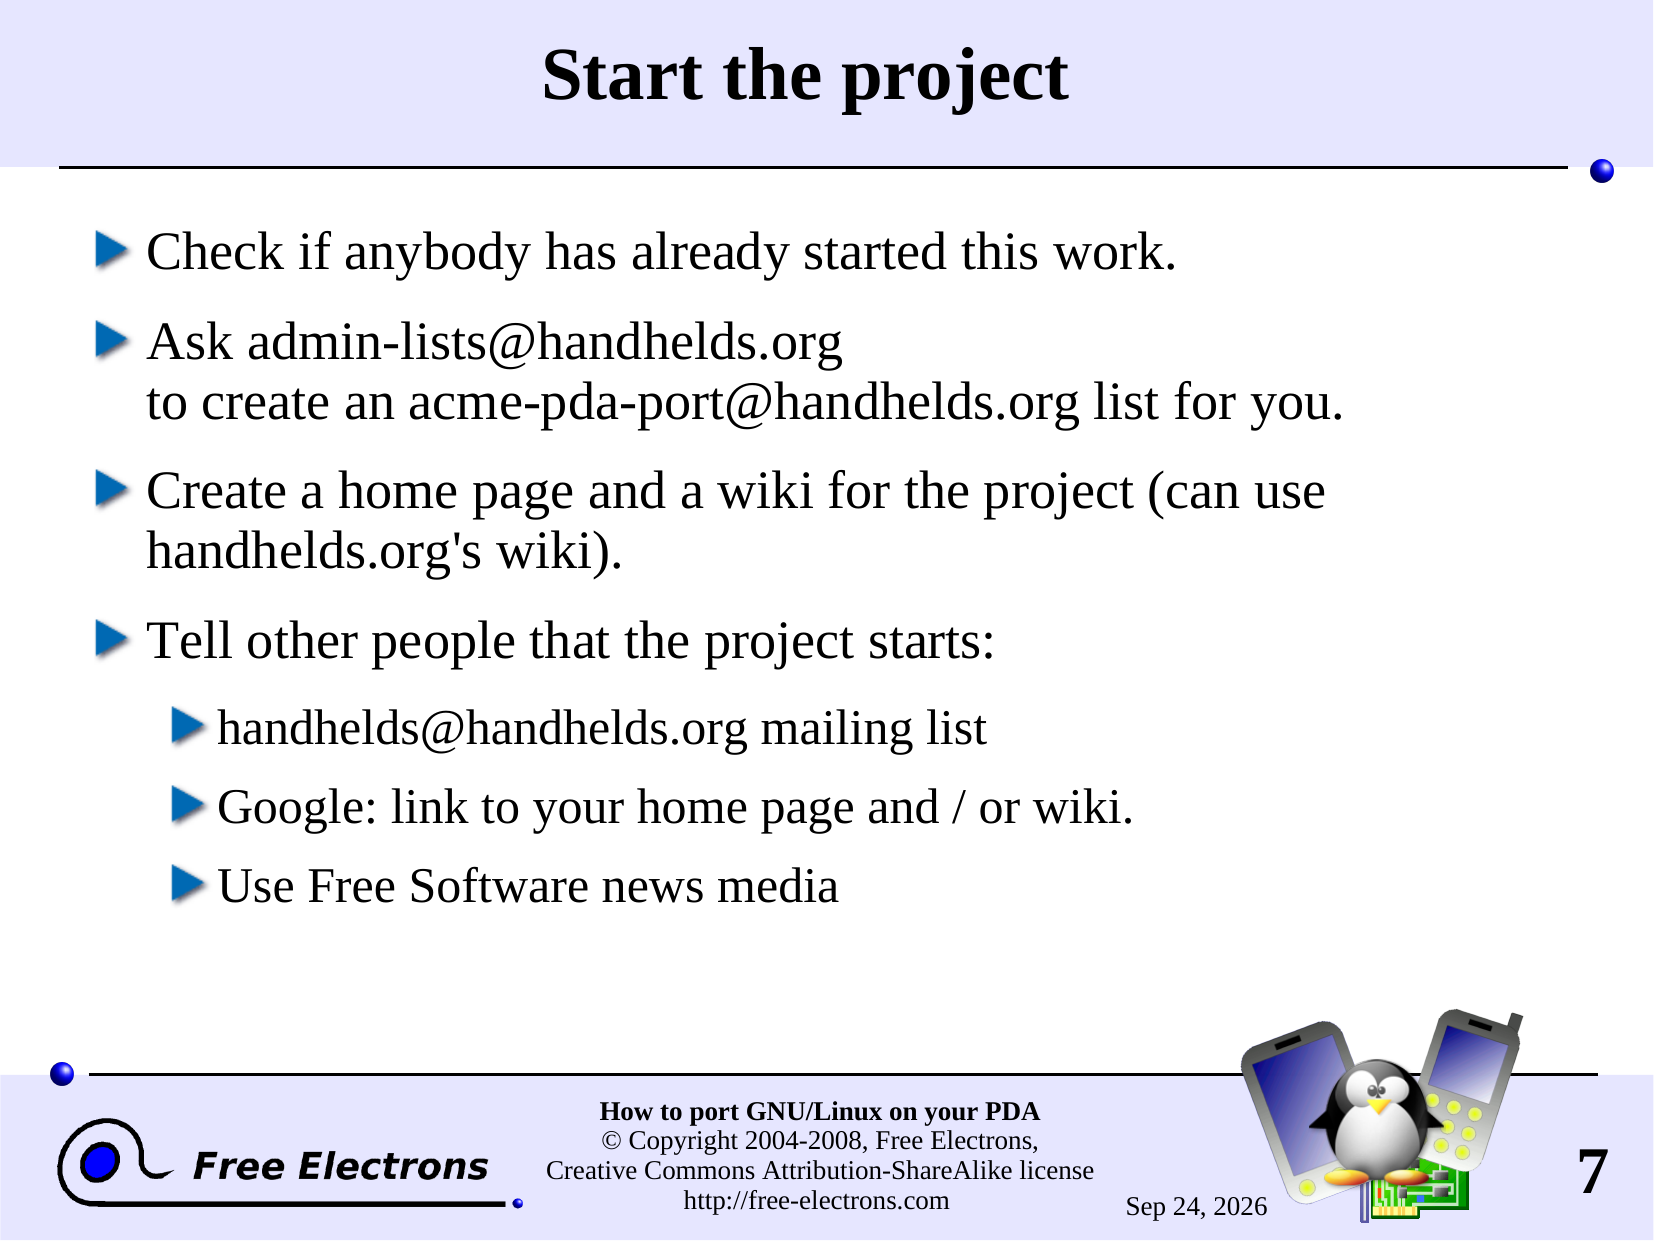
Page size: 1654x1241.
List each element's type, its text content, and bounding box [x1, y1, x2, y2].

picture [1243, 1003, 1538, 1241]
picture [50, 1107, 527, 1216]
list Check if anybody has already started this work. Ask admin-lists@handhelds.org to create an acme-pda-port@handhelds.org list for you. Create a home page and a wiki for the project (can use handhelds.org's wiki). Tell other people that the project starts: handhelds@handhelds.org mailing list Google: link to your home page and / or wiki. Use Free Software news media [75, 221, 1506, 1099]
title Start the project [60, 25, 1551, 124]
